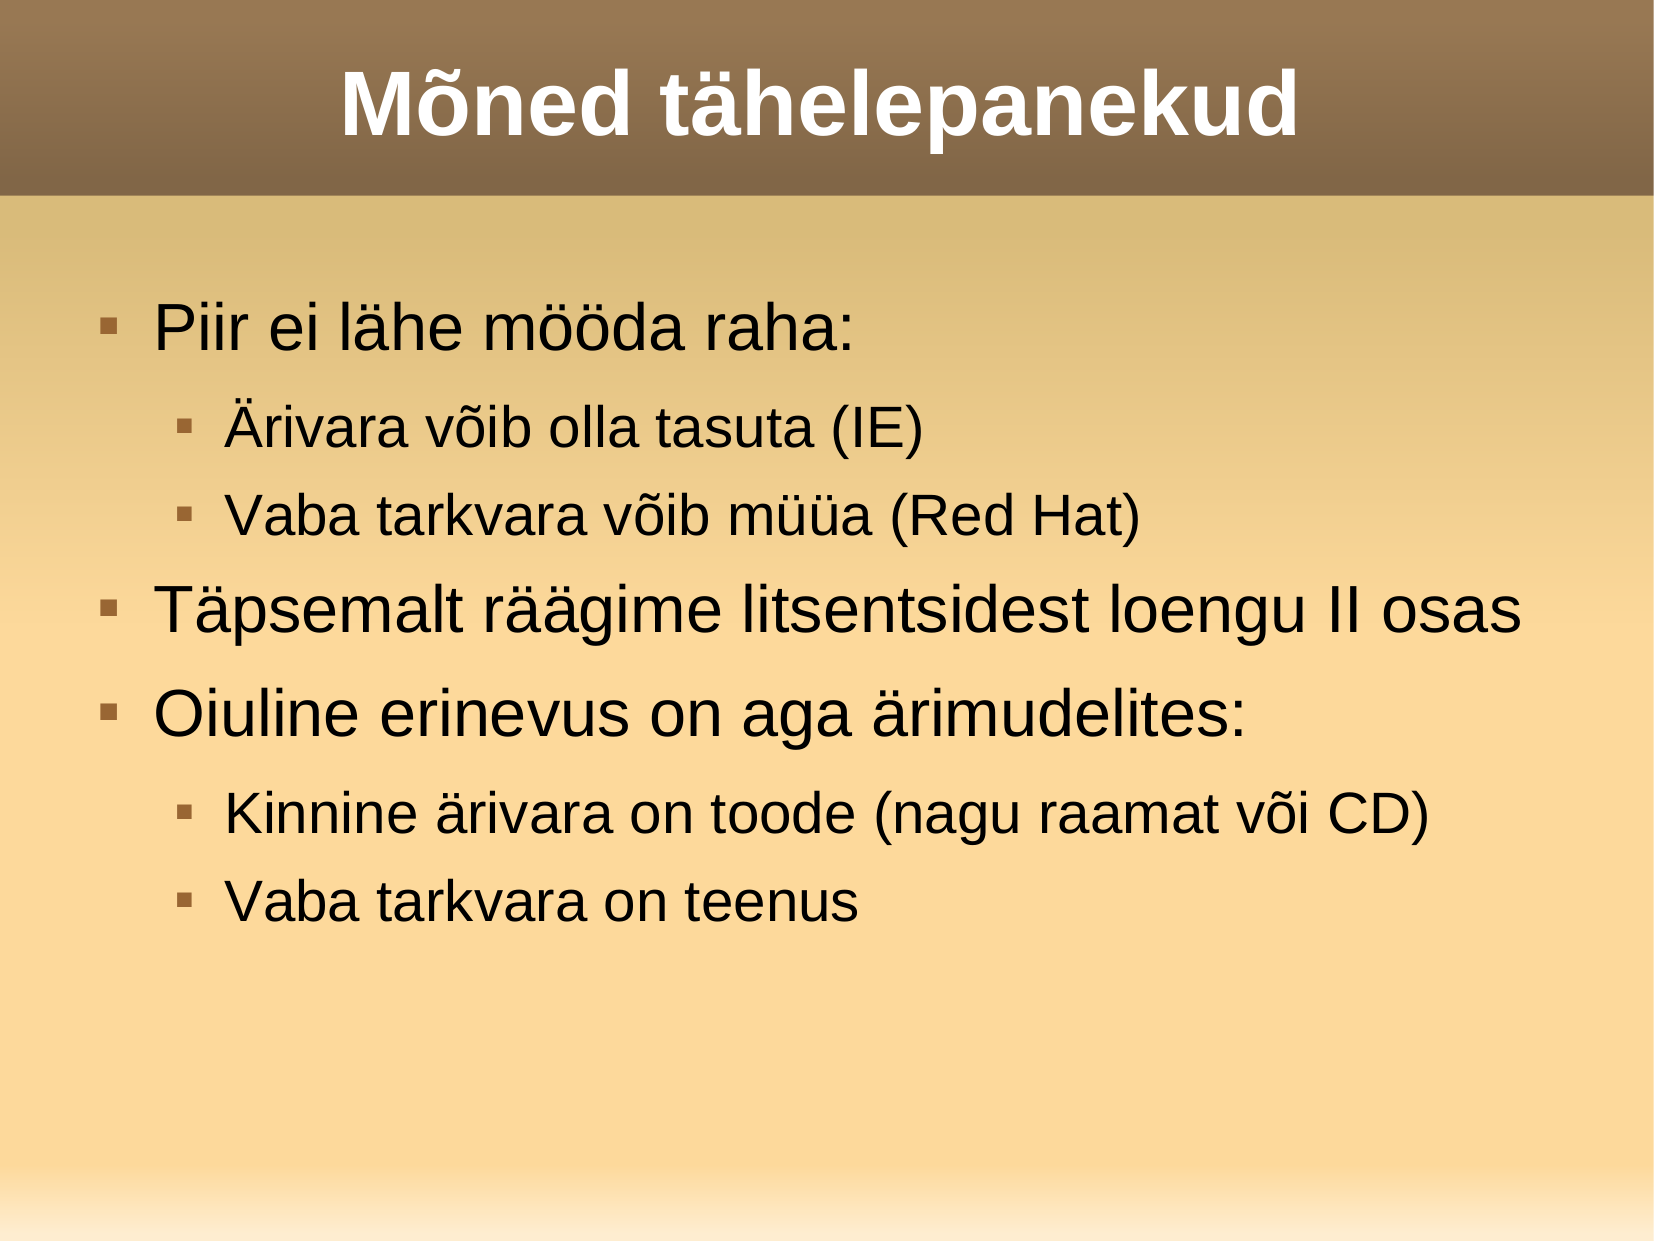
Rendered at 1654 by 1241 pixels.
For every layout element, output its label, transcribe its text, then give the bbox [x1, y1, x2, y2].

title Mõned tähelepanekud [76, 7, 1565, 200]
list Piir ei lähe mööda raha: Ärivara võib olla tasuta (IE) Vaba tarkvara võib müüa (Red Hat) Täpsemalt räägime litsentsidest loengu II osas Oiuline erinevus on aga ärimudelites: Kinnine ärivara on toode (nagu raamat või CD) Vaba tarkvara on teenus [82, 290, 1571, 1094]
picture [0, 0, 1654, 1241]
